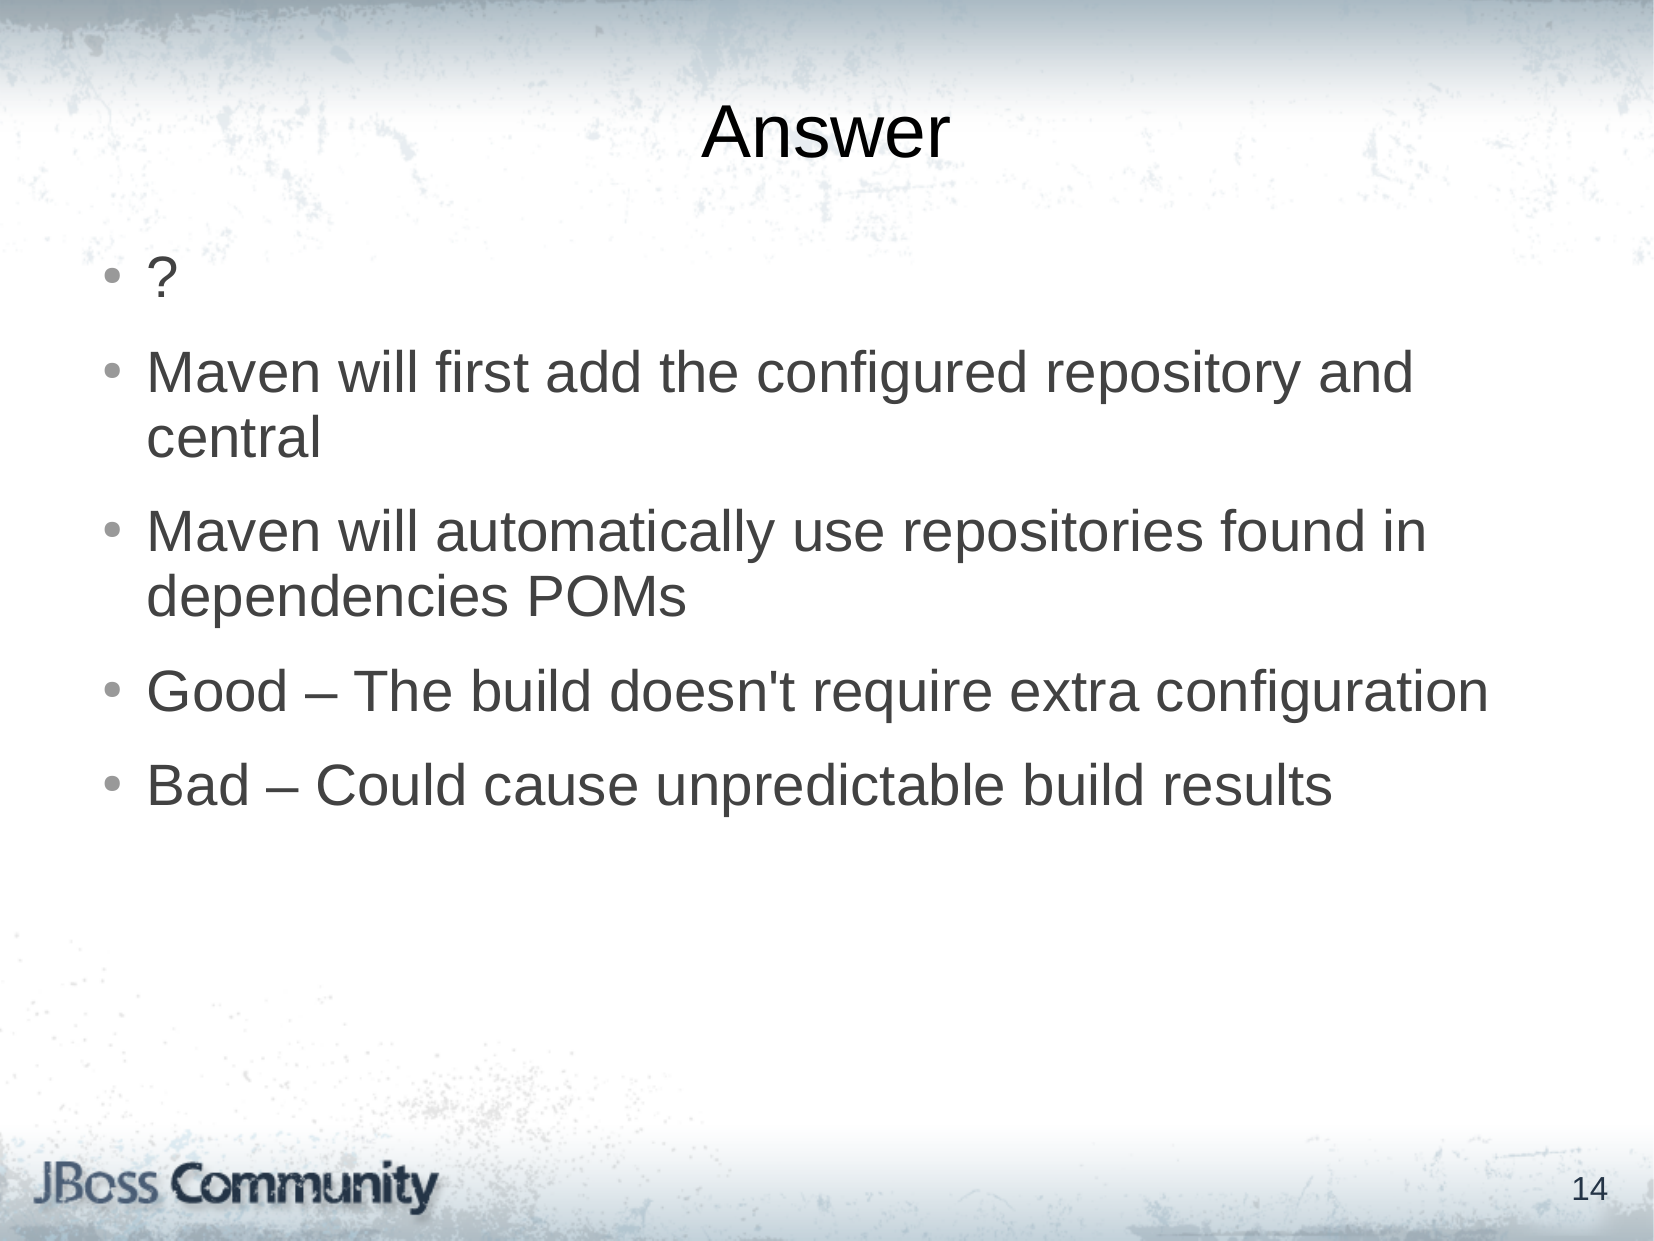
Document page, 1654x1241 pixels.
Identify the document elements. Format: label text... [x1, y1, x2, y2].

picture [0, 0, 1654, 1241]
list ? Maven will first add the configured repository and central Maven will automatically use repositories found in dependencies POMs Good – The build doesn't require extra configuration Bad – Could cause unpredictable build results [86, 244, 1576, 1024]
title Answer [82, 45, 1571, 218]
